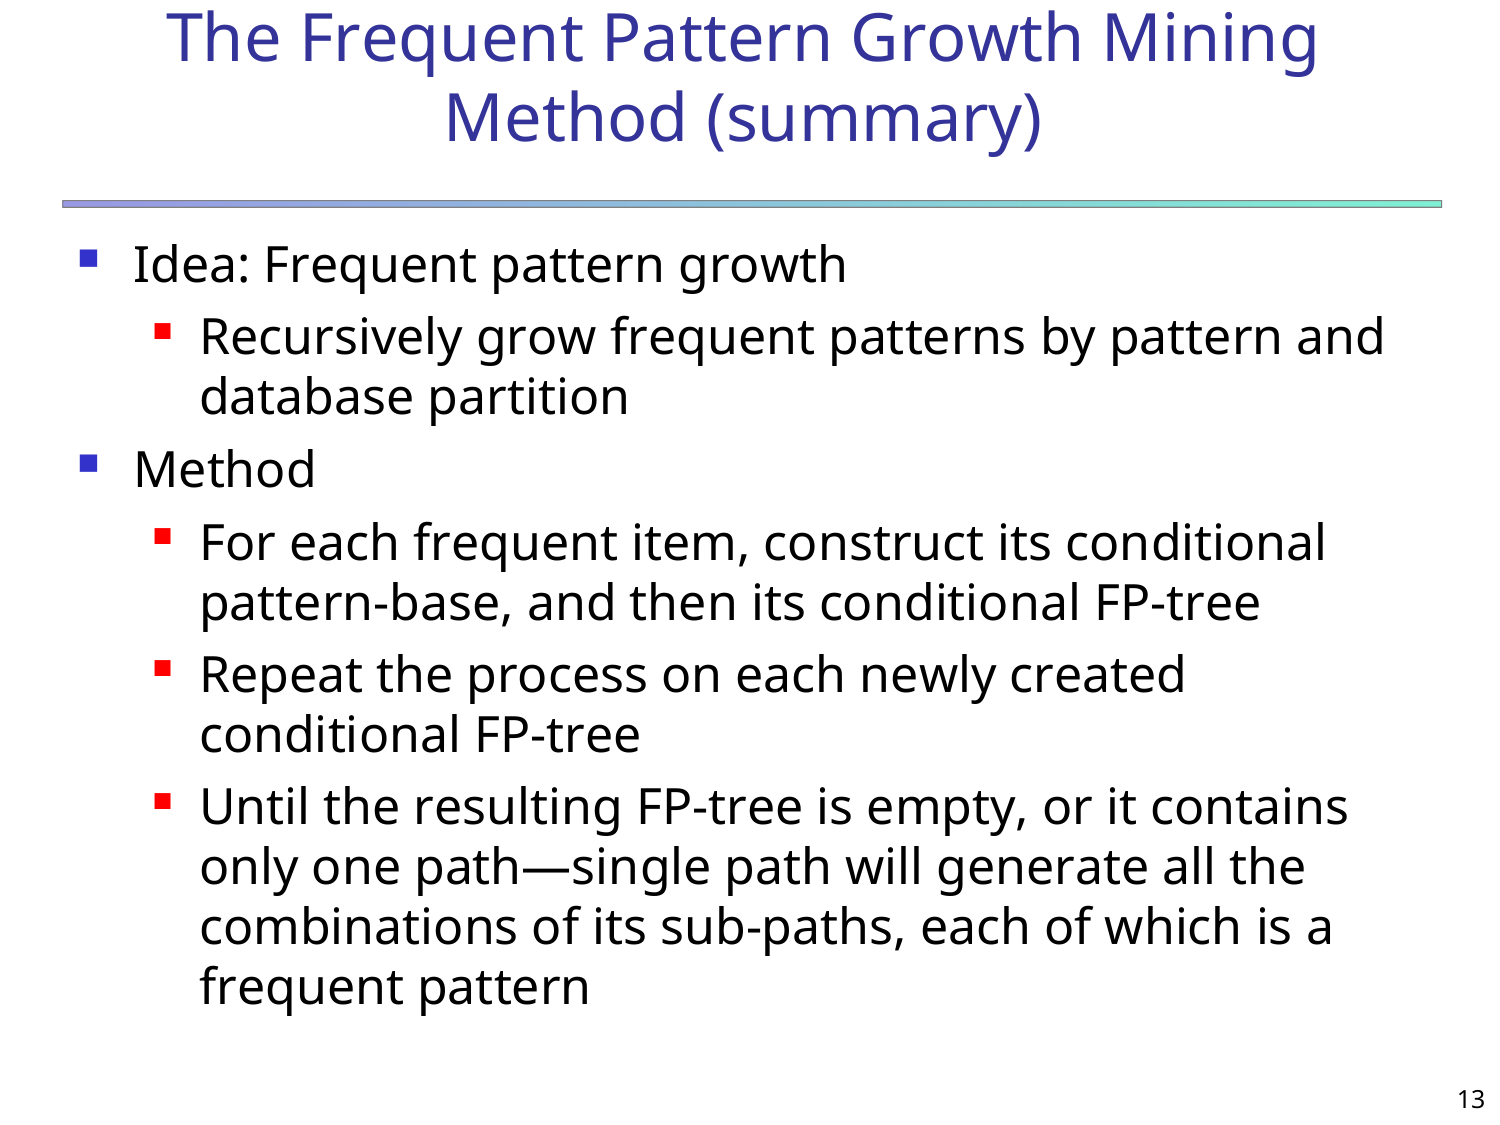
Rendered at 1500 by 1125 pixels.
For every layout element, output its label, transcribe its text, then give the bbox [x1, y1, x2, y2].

list Idea: Frequent pattern growth Recursively grow frequent patterns by pattern and database partition Method For each frequent item, construct its conditional pattern-base, and then its conditional FP-tree Repeat the process on each newly created conditional FP-tree Until the resulting FP-tree is empty, or it contains only one path—single path will generate all the combinations of its sub-paths, each of which is a frequent pattern [62, 224, 1450, 1092]
text_box <number> [1187, 1062, 1500, 1125]
title The Frequent Pattern Growth Mining Method (summary) [24, 0, 1463, 163]
